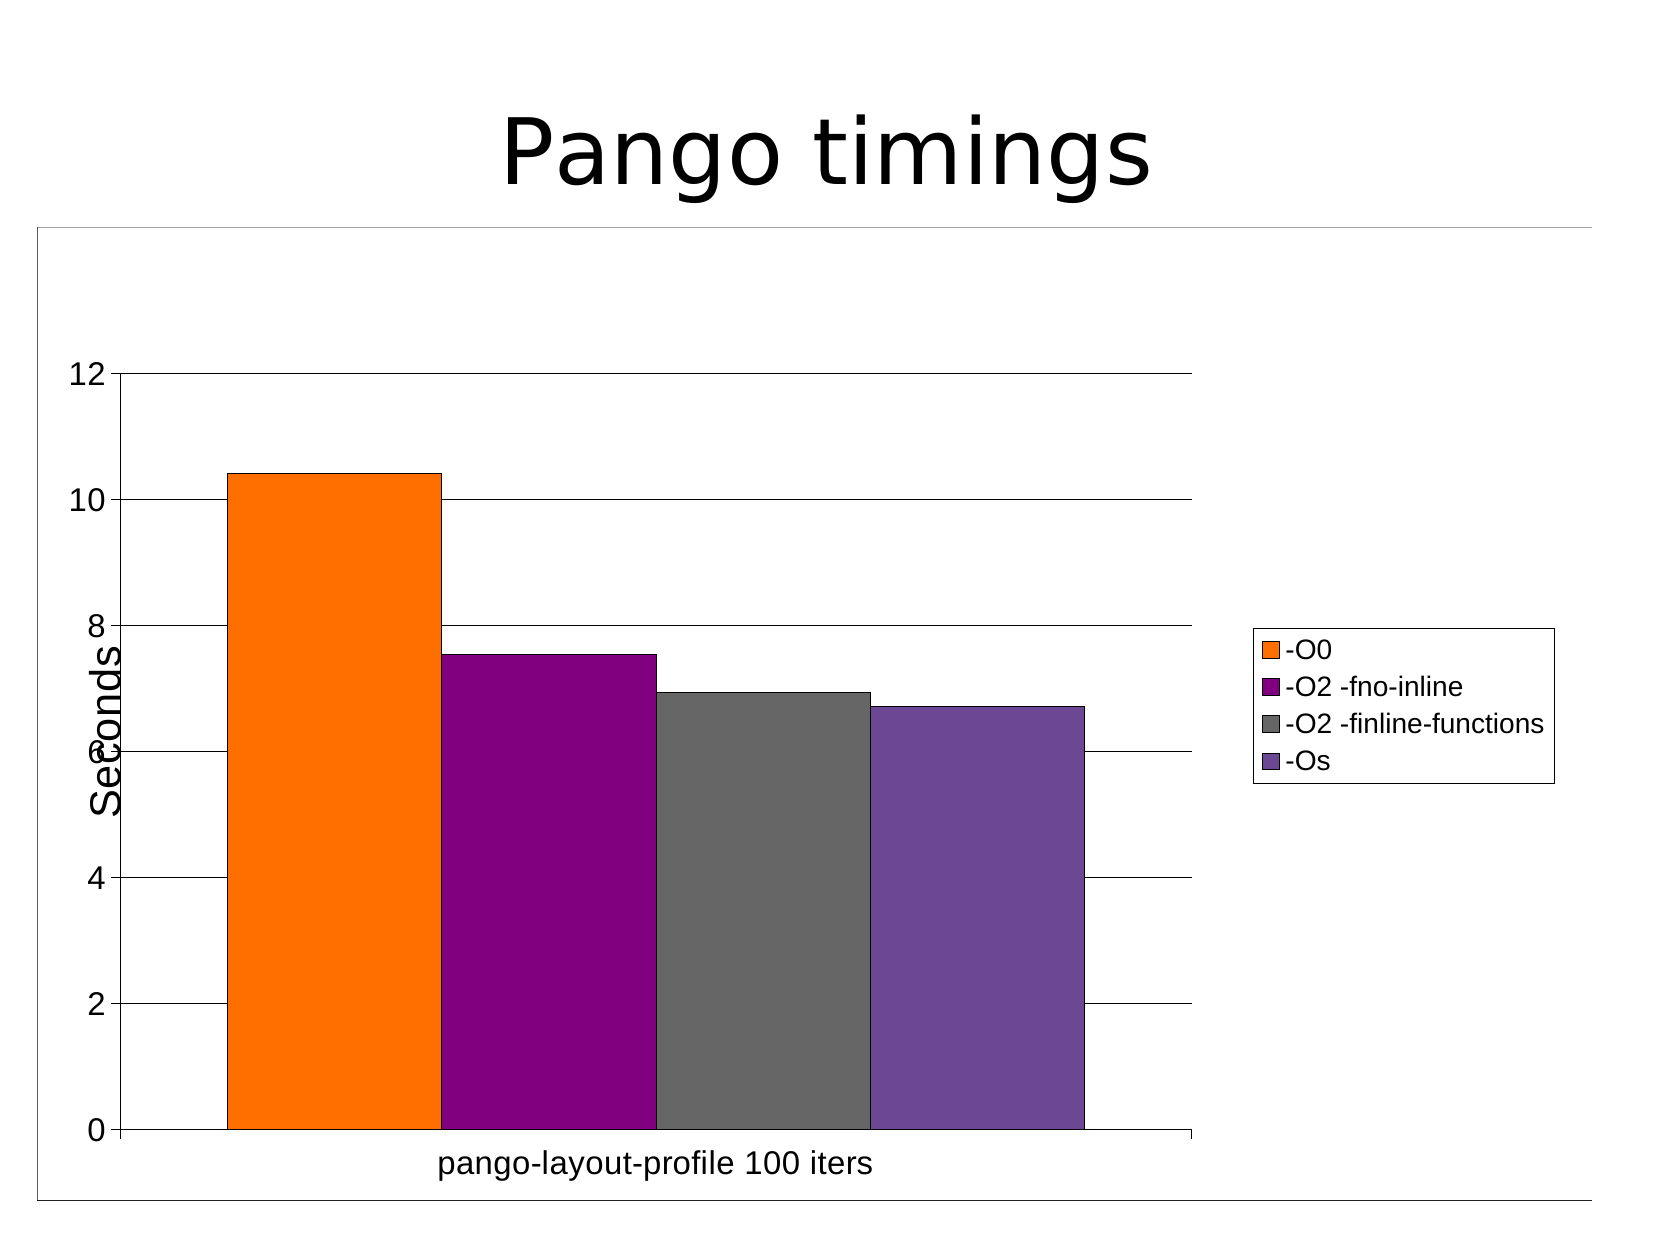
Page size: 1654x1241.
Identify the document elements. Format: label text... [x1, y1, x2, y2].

title Pango timings [82, 49, 1571, 227]
chart [37, 227, 1592, 1201]
